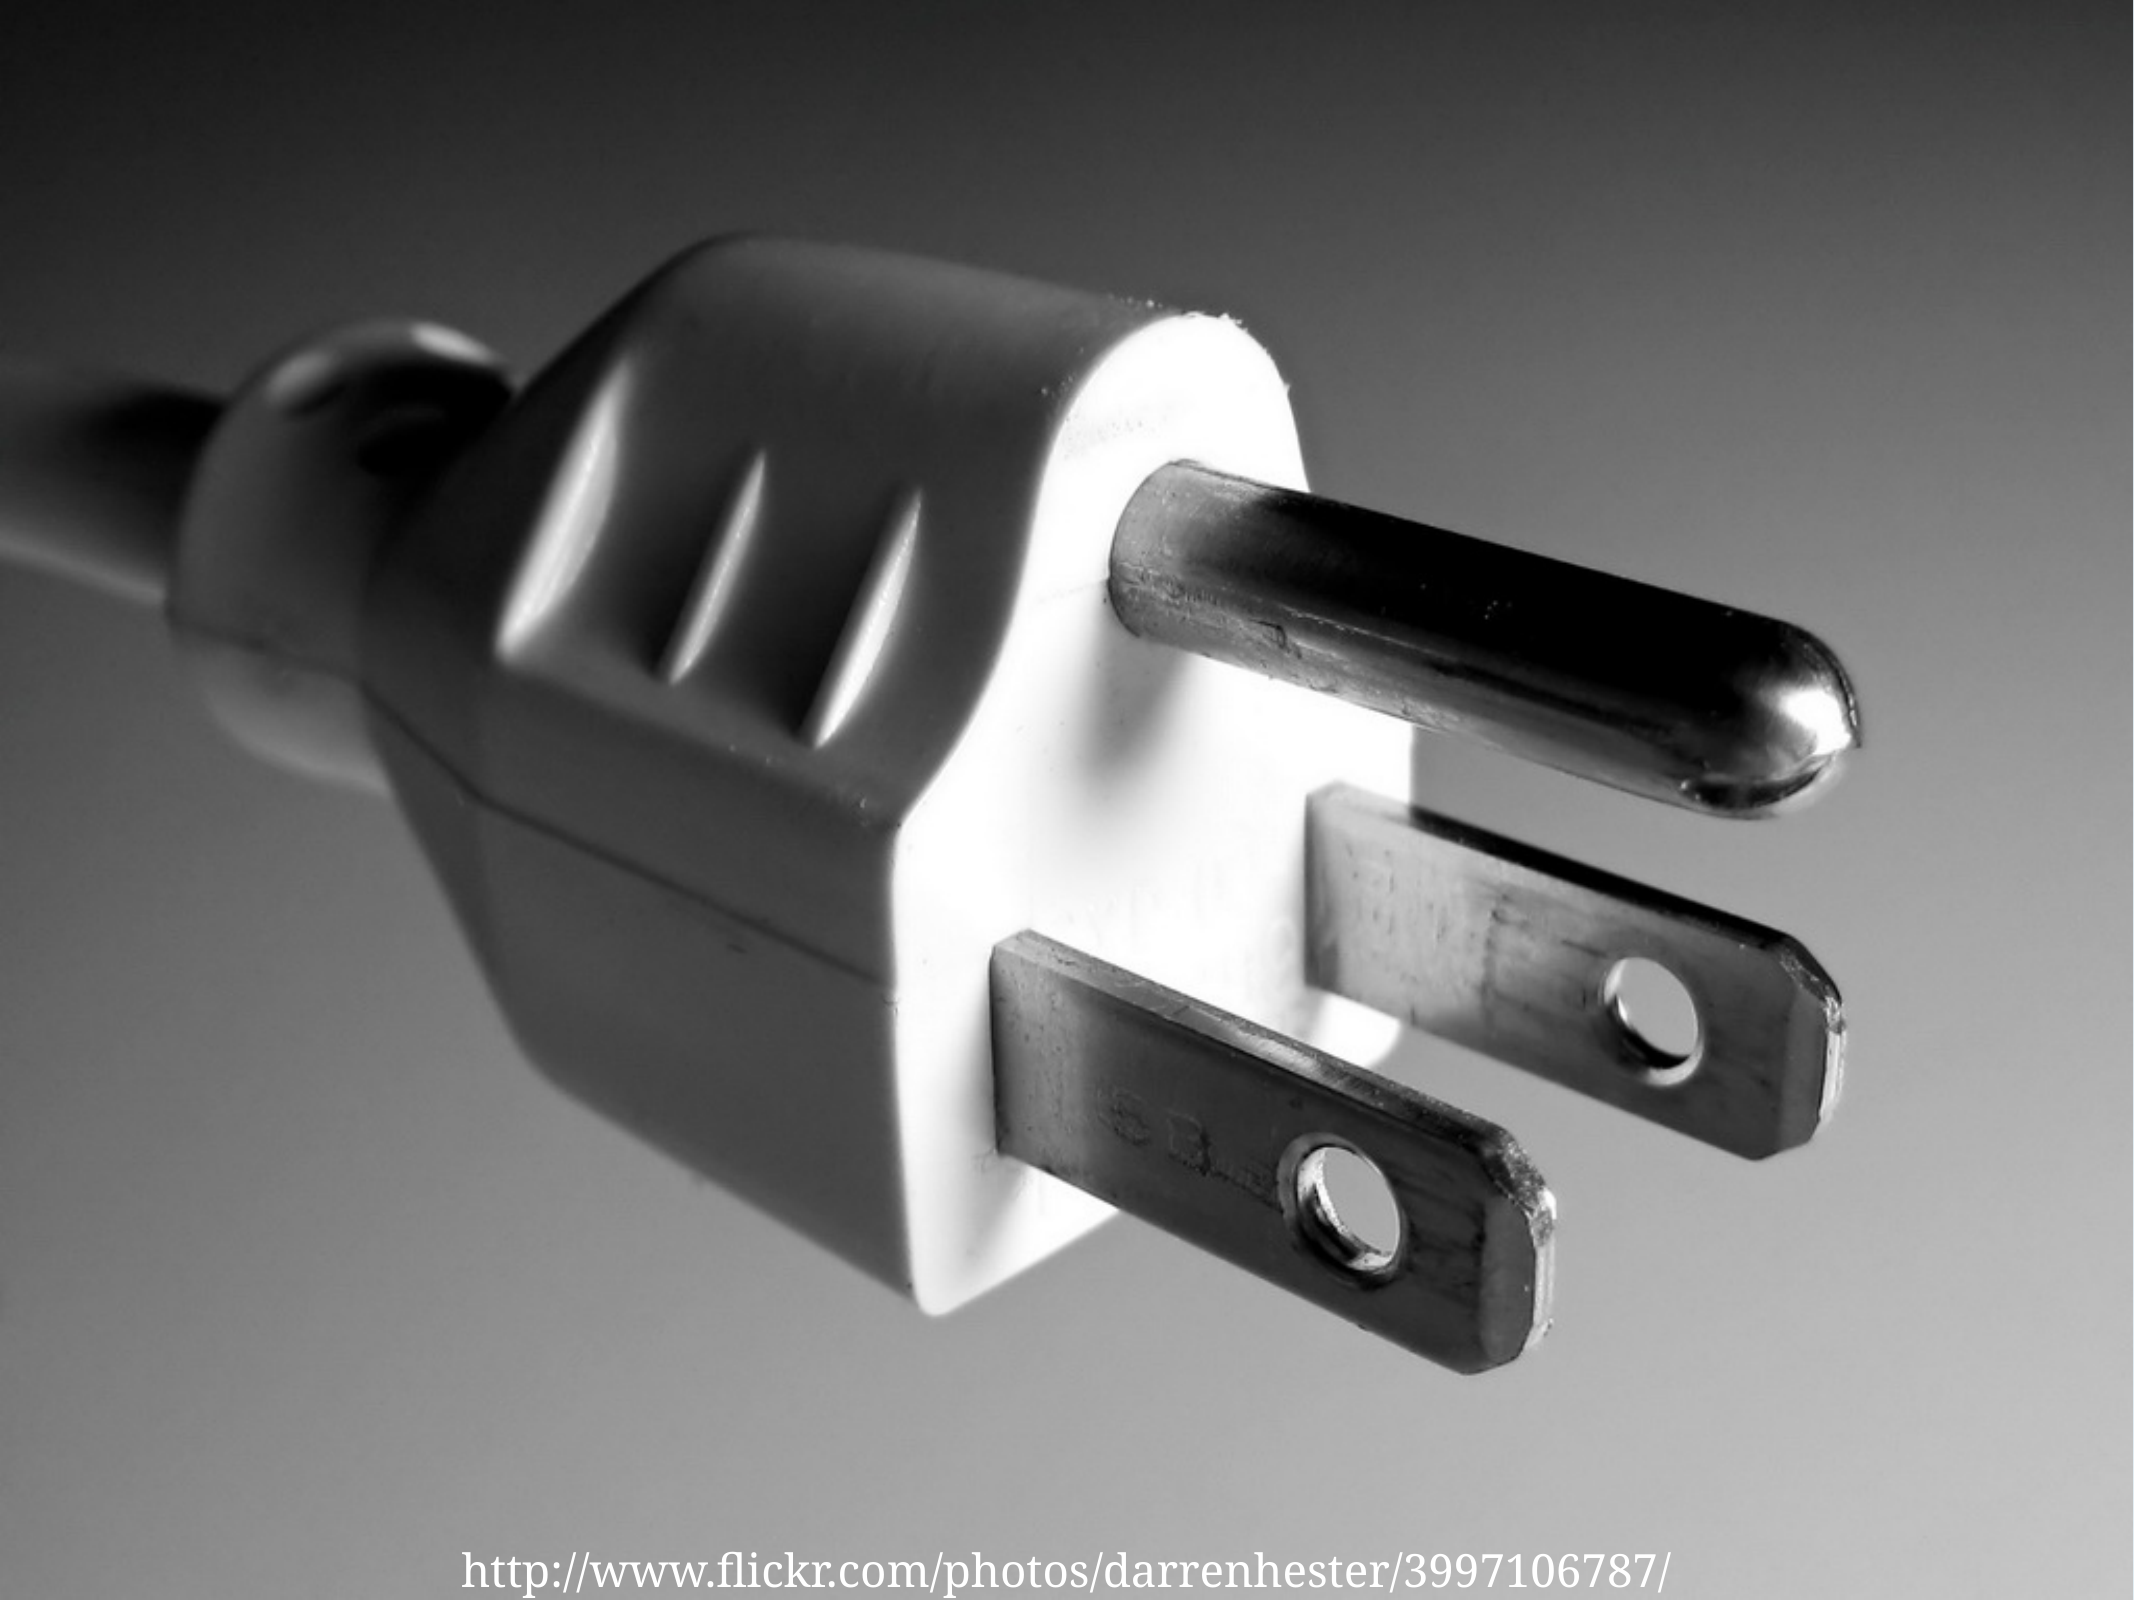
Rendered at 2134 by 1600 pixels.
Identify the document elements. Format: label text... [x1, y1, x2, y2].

subtitle http://www.flickr.com/photos/darrenhester/3997106787/ [208, 1538, 1925, 1600]
picture [0, 0, 2134, 1600]
